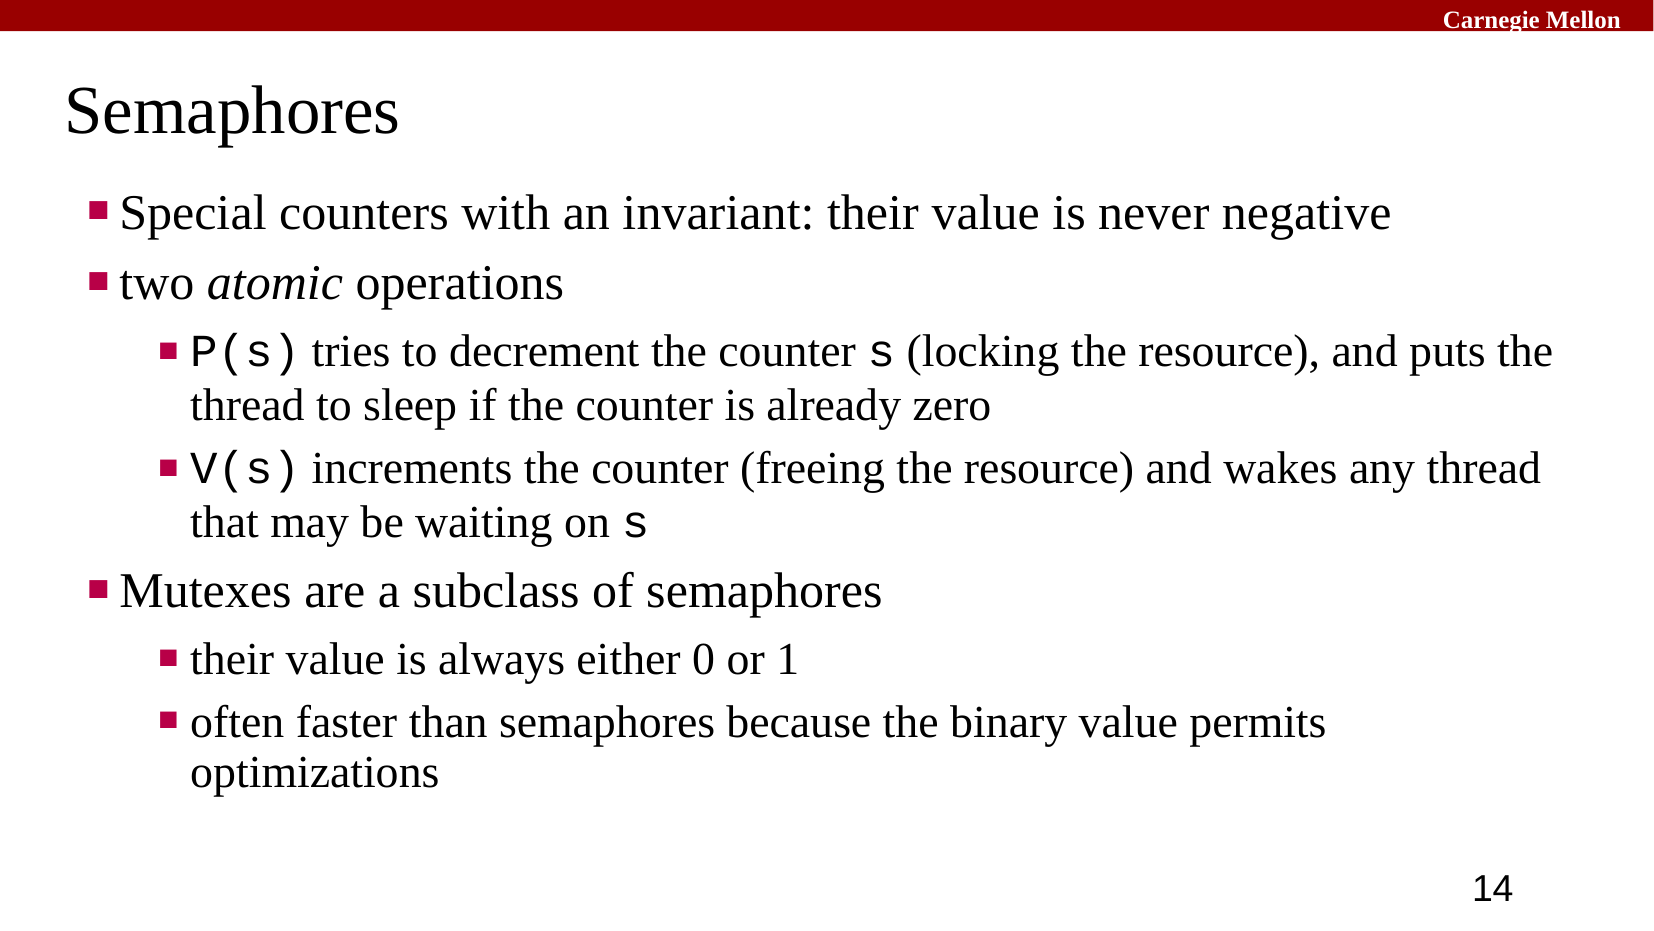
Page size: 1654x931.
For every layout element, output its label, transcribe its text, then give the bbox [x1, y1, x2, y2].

list Special counters with an invariant: their value is never negative two atomic operations P(s) tries to decrement the counter s (locking the resource), and puts the thread to sleep if the counter is already zero V(s) increments the counter (freeing the resource) and wakes any thread that may be waiting on s Mutexes are a subclass of semaphores their value is always either 0 or 1 often faster than semaphores because the binary value permits optimizations [71, 184, 1576, 859]
title Semaphores [64, 58, 1576, 163]
